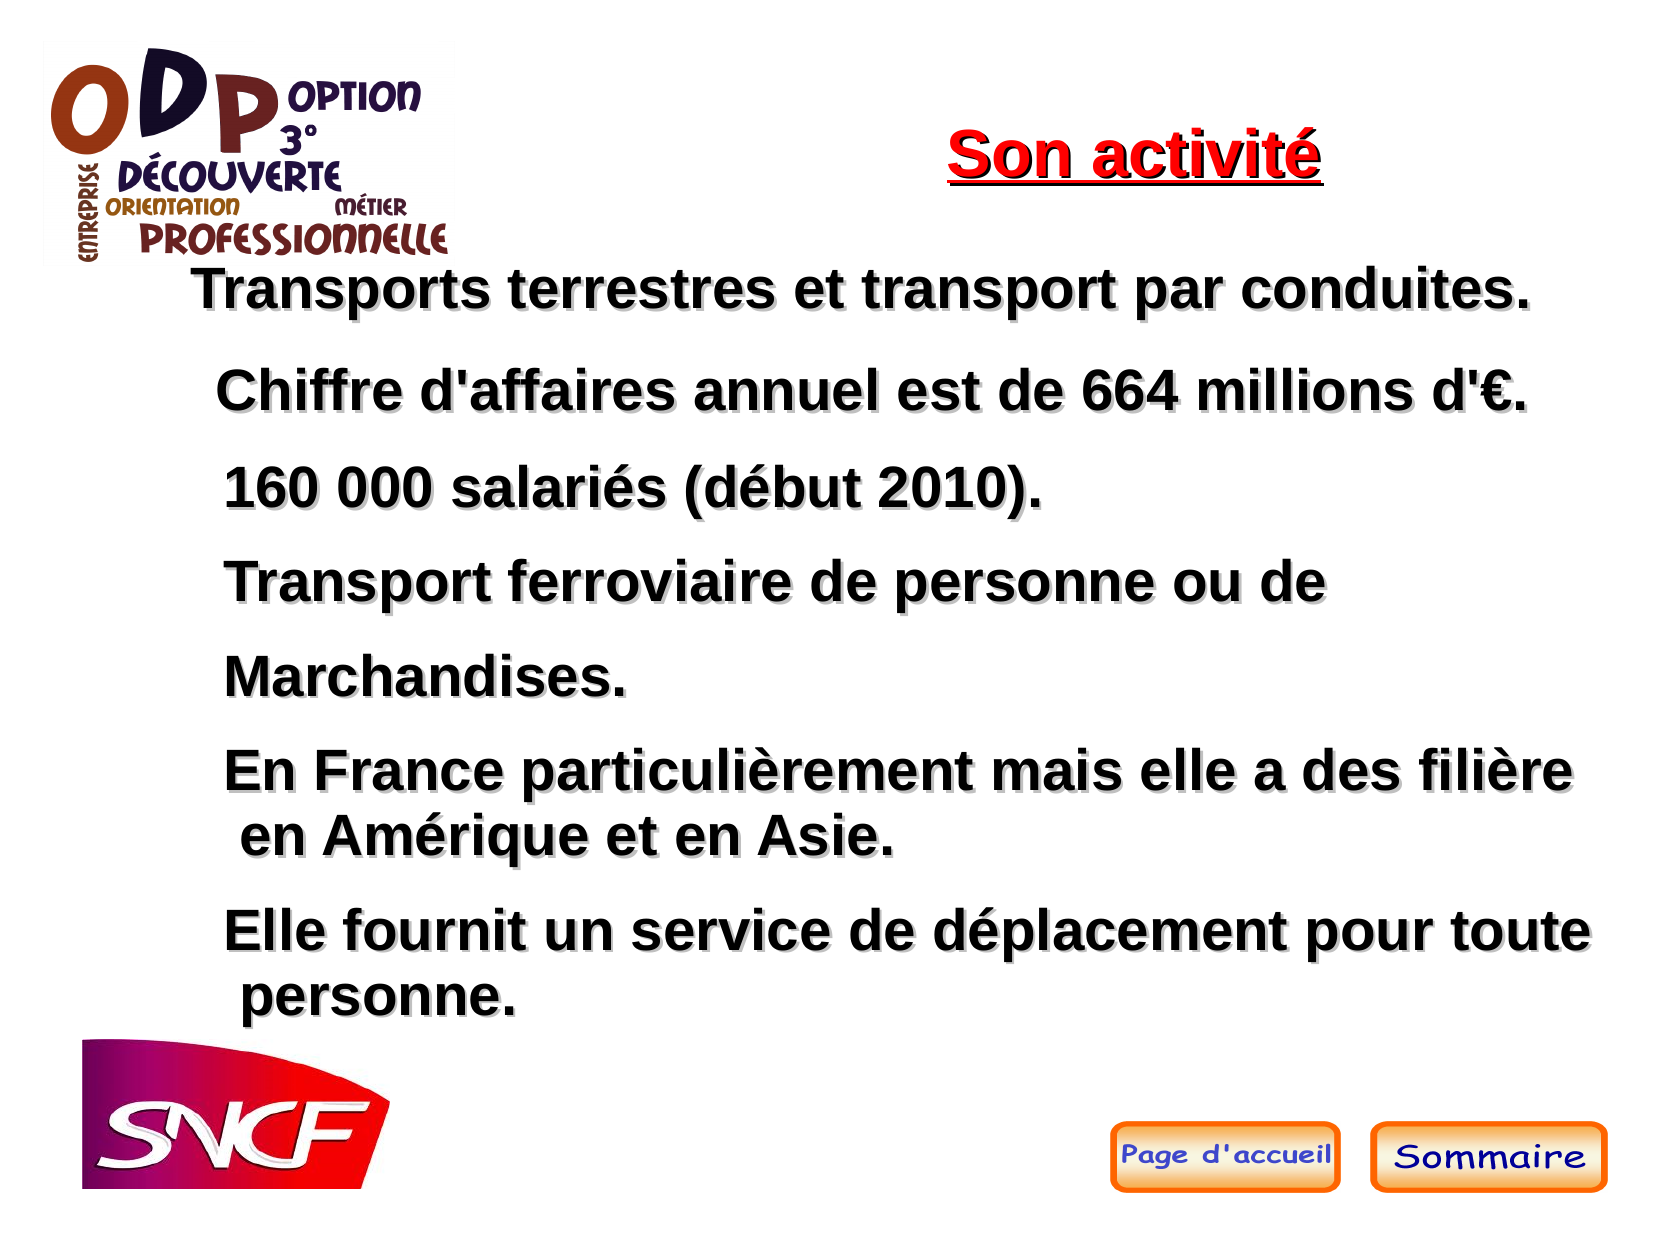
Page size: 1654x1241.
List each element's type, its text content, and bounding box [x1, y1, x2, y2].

picture [43, 41, 455, 266]
list Transports terrestres et transport par conduites. Chiffre d'affaires annuel est de 664 millions d'€. 160 000 salariés (début 2010). Transport ferroviaire de personne ou de Marchandises. En France particulièrement mais elle a des filière en Amérique et en Asie. Elle fournit un service de déplacement pour toute personne. [141, 255, 1630, 1040]
title Son activité [637, 49, 1630, 255]
picture [1370, 1121, 1608, 1193]
picture [82, 1039, 390, 1189]
picture [1110, 1121, 1341, 1193]
